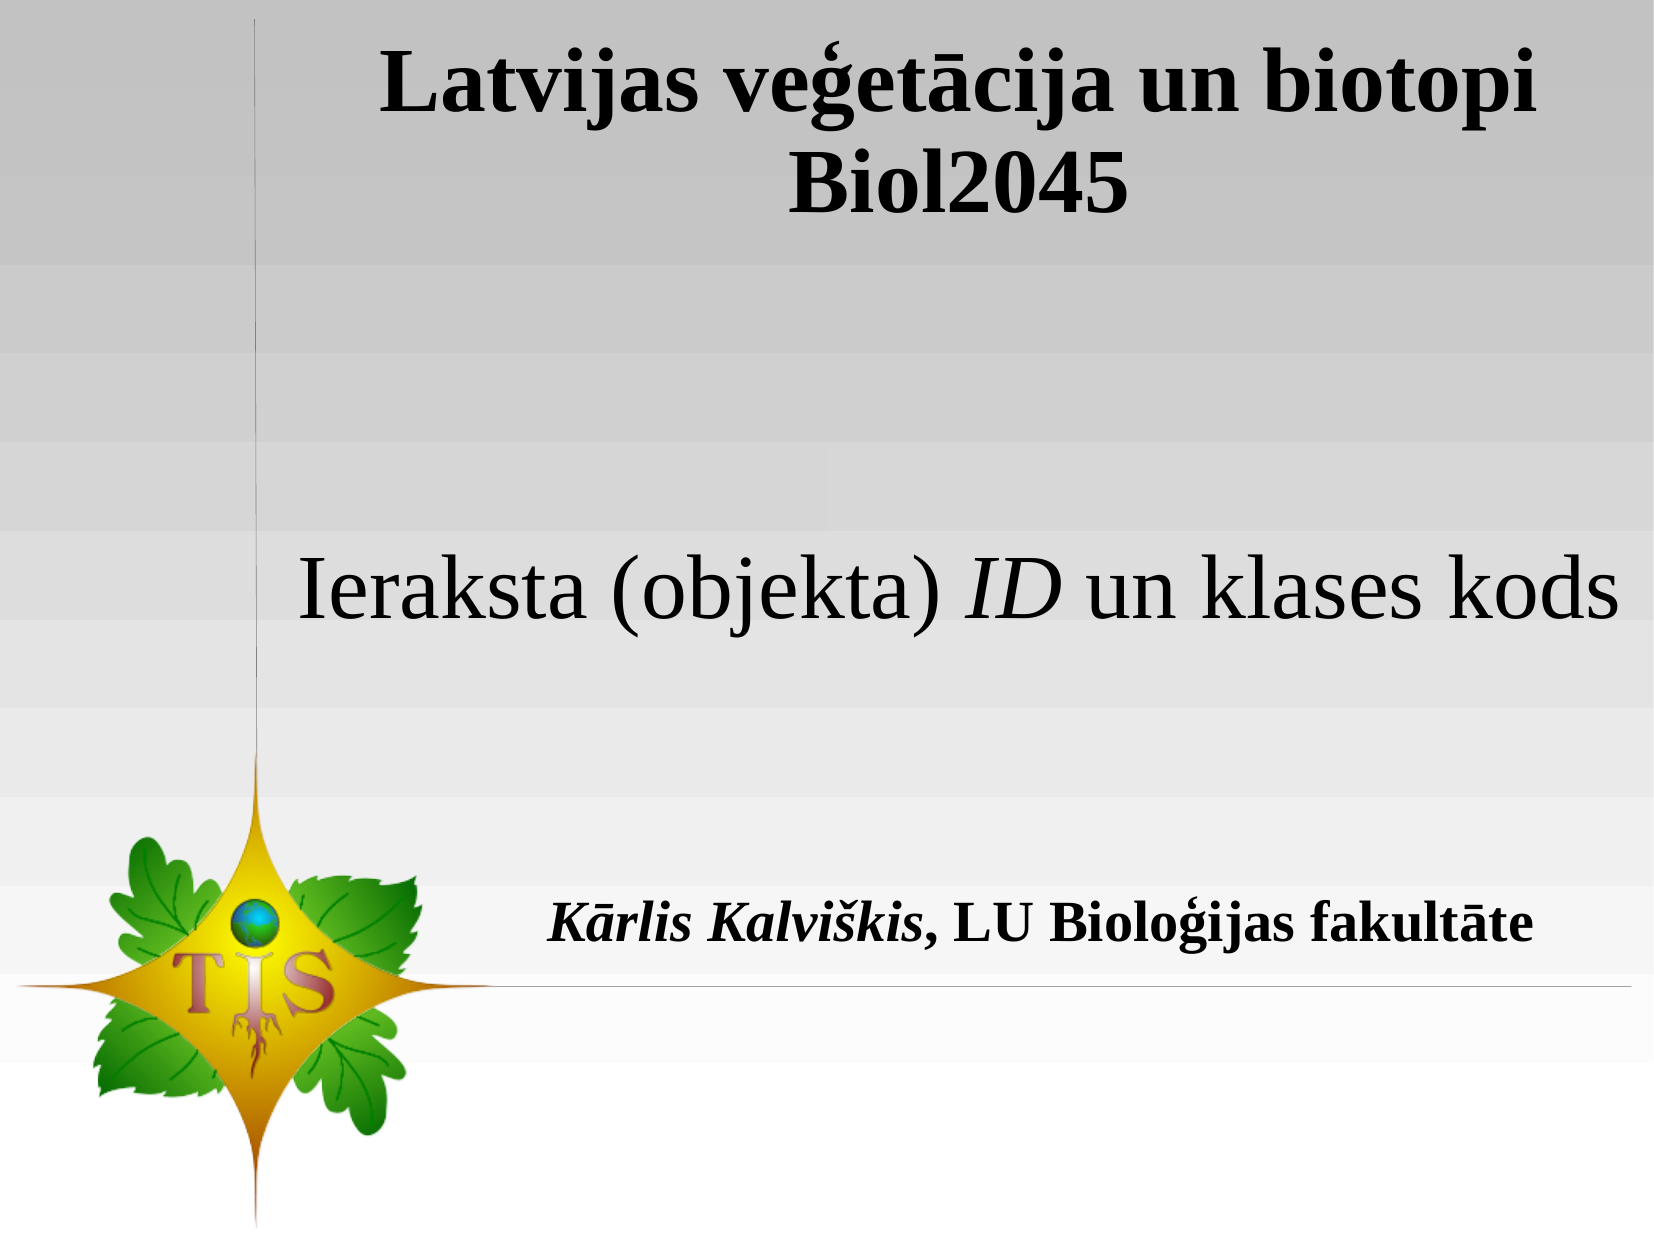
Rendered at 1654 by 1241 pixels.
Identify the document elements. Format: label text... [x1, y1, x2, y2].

title Ieraksta (objekta) ID un klases kods [295, 314, 1625, 861]
picture [0, 0, 1654, 1241]
